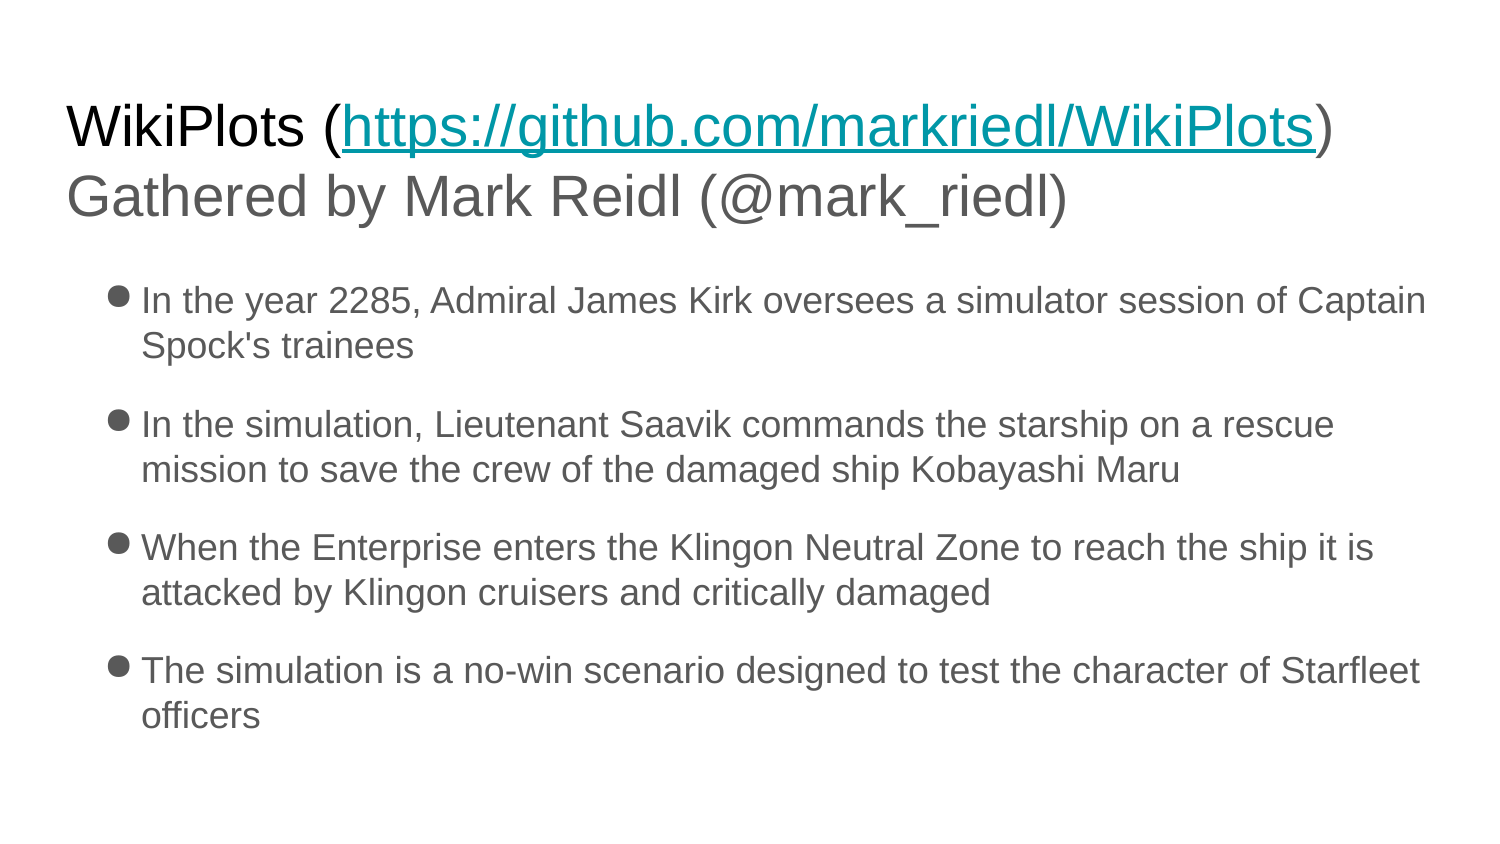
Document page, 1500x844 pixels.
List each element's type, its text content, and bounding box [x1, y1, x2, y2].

list In the year 2285, Admiral James Kirk oversees a simulator session of Captain Spock's trainees In the simulation, Lieutenant Saavik commands the starship on a rescue mission to save the crew of the damaged ship Kobayashi Maru When the Enterprise enters the Klingon Neutral Zone to reach the ship it is attacked by Klingon cruisers and critically damaged The simulation is a no-win scenario designed to test the character of Starfleet officers [51, 261, 1449, 750]
title WikiPlots (https://github.com/markriedl/WikiPlots) Gathered by Mark Reidl (@mark_riedl) [51, 72, 1449, 167]
